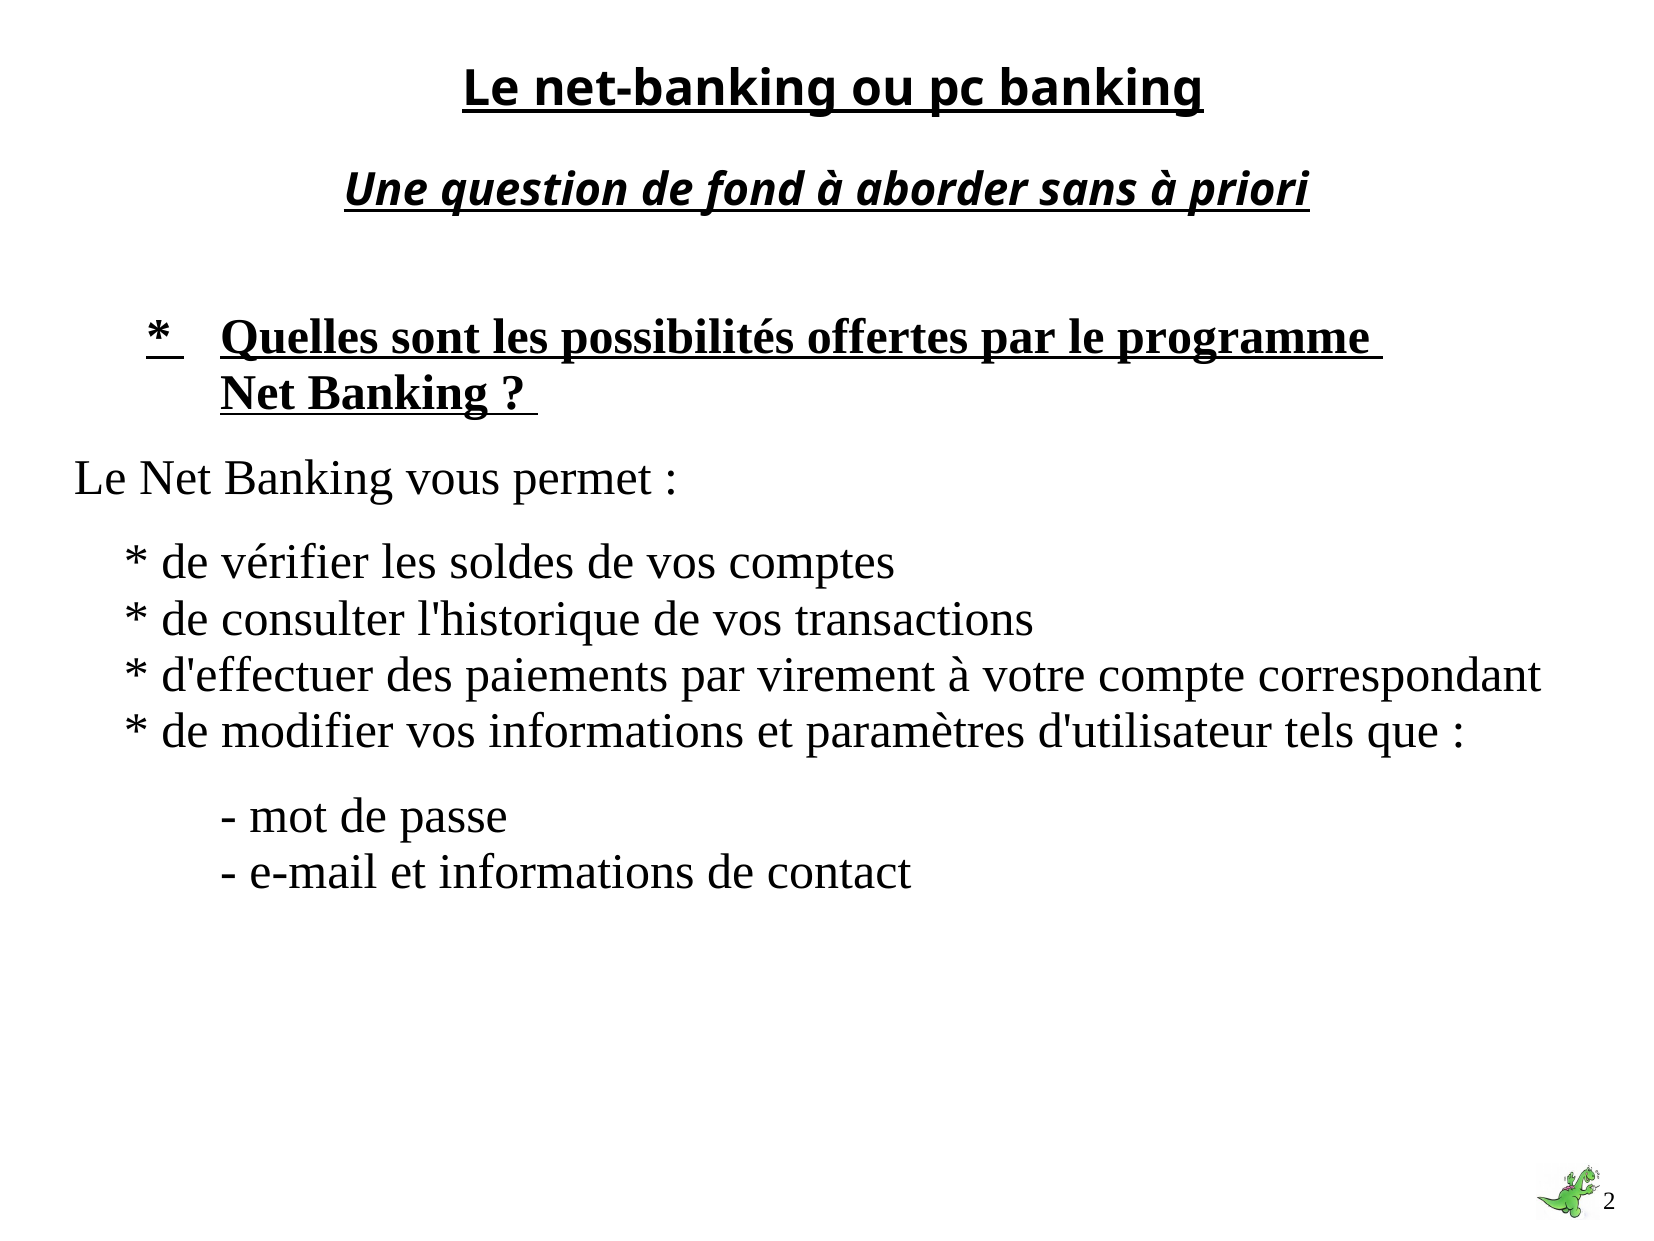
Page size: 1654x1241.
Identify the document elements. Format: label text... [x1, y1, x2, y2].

text_box 2 [1603, 1186, 1632, 1216]
text_box * Quelles sont les possibilités offertes par le programme Net Banking ? Le Net Banking vous permet : * de vérifier les soldes de vos comptes * de consulter l'historique de vos transactions * d'effectuer des paiements par virement à votre compte correspondant * de modifier vos informations et paramètres d'utilisateur tels que : - mot de passe - e-mail et informations de contact [59, 295, 1595, 1034]
text_box Le net-banking ou pc banking Une question de fond à aborder sans à priori [88, 70, 1566, 254]
picture [1536, 1163, 1600, 1220]
